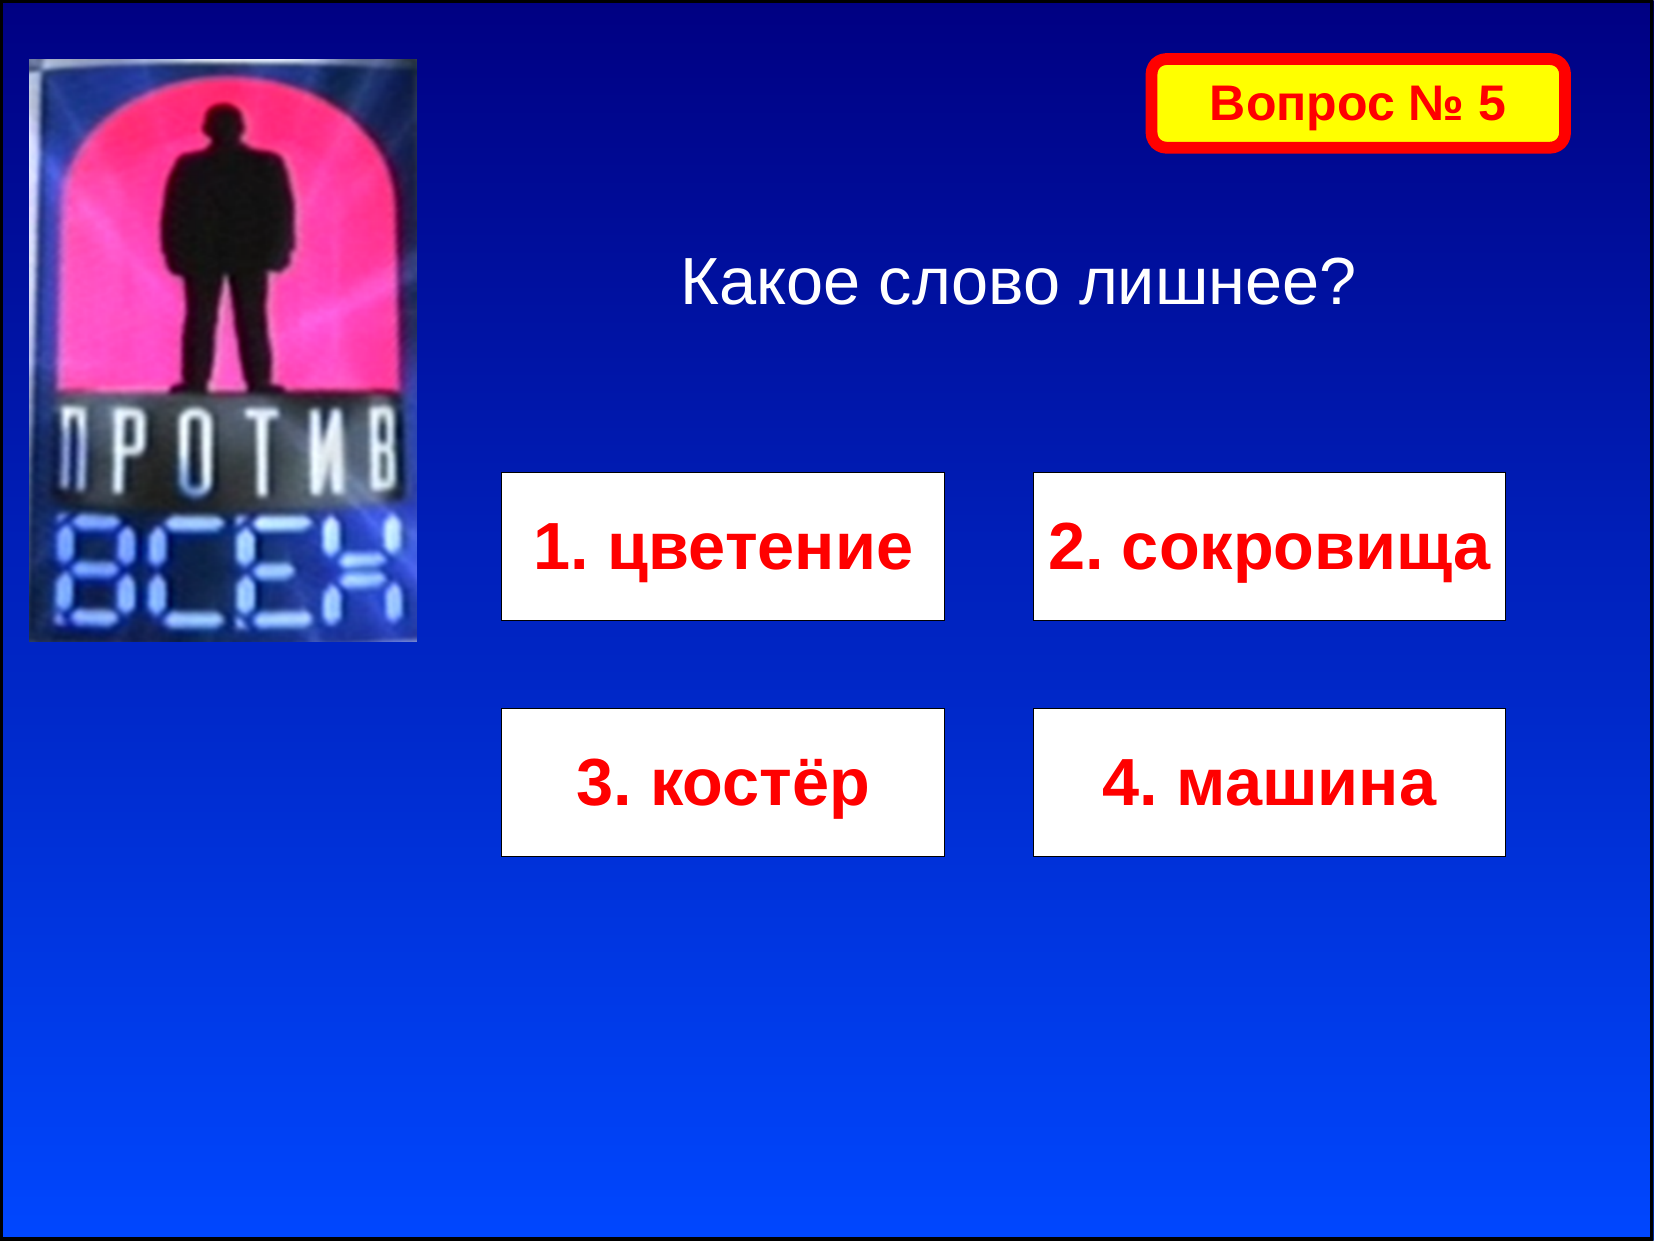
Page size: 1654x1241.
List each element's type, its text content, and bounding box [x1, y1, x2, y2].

text_box 3. костёр [501, 708, 945, 857]
text_box 4. машина [1033, 708, 1506, 857]
text_box 2. сокровища [1033, 472, 1506, 621]
text_box Вопрос № 5 [1151, 59, 1566, 148]
picture [29, 59, 417, 642]
text_box 1. цветение [501, 472, 945, 621]
text_box Какое слово лишнее? [442, 236, 1595, 326]
text_box [0, 0, 1654, 1241]
